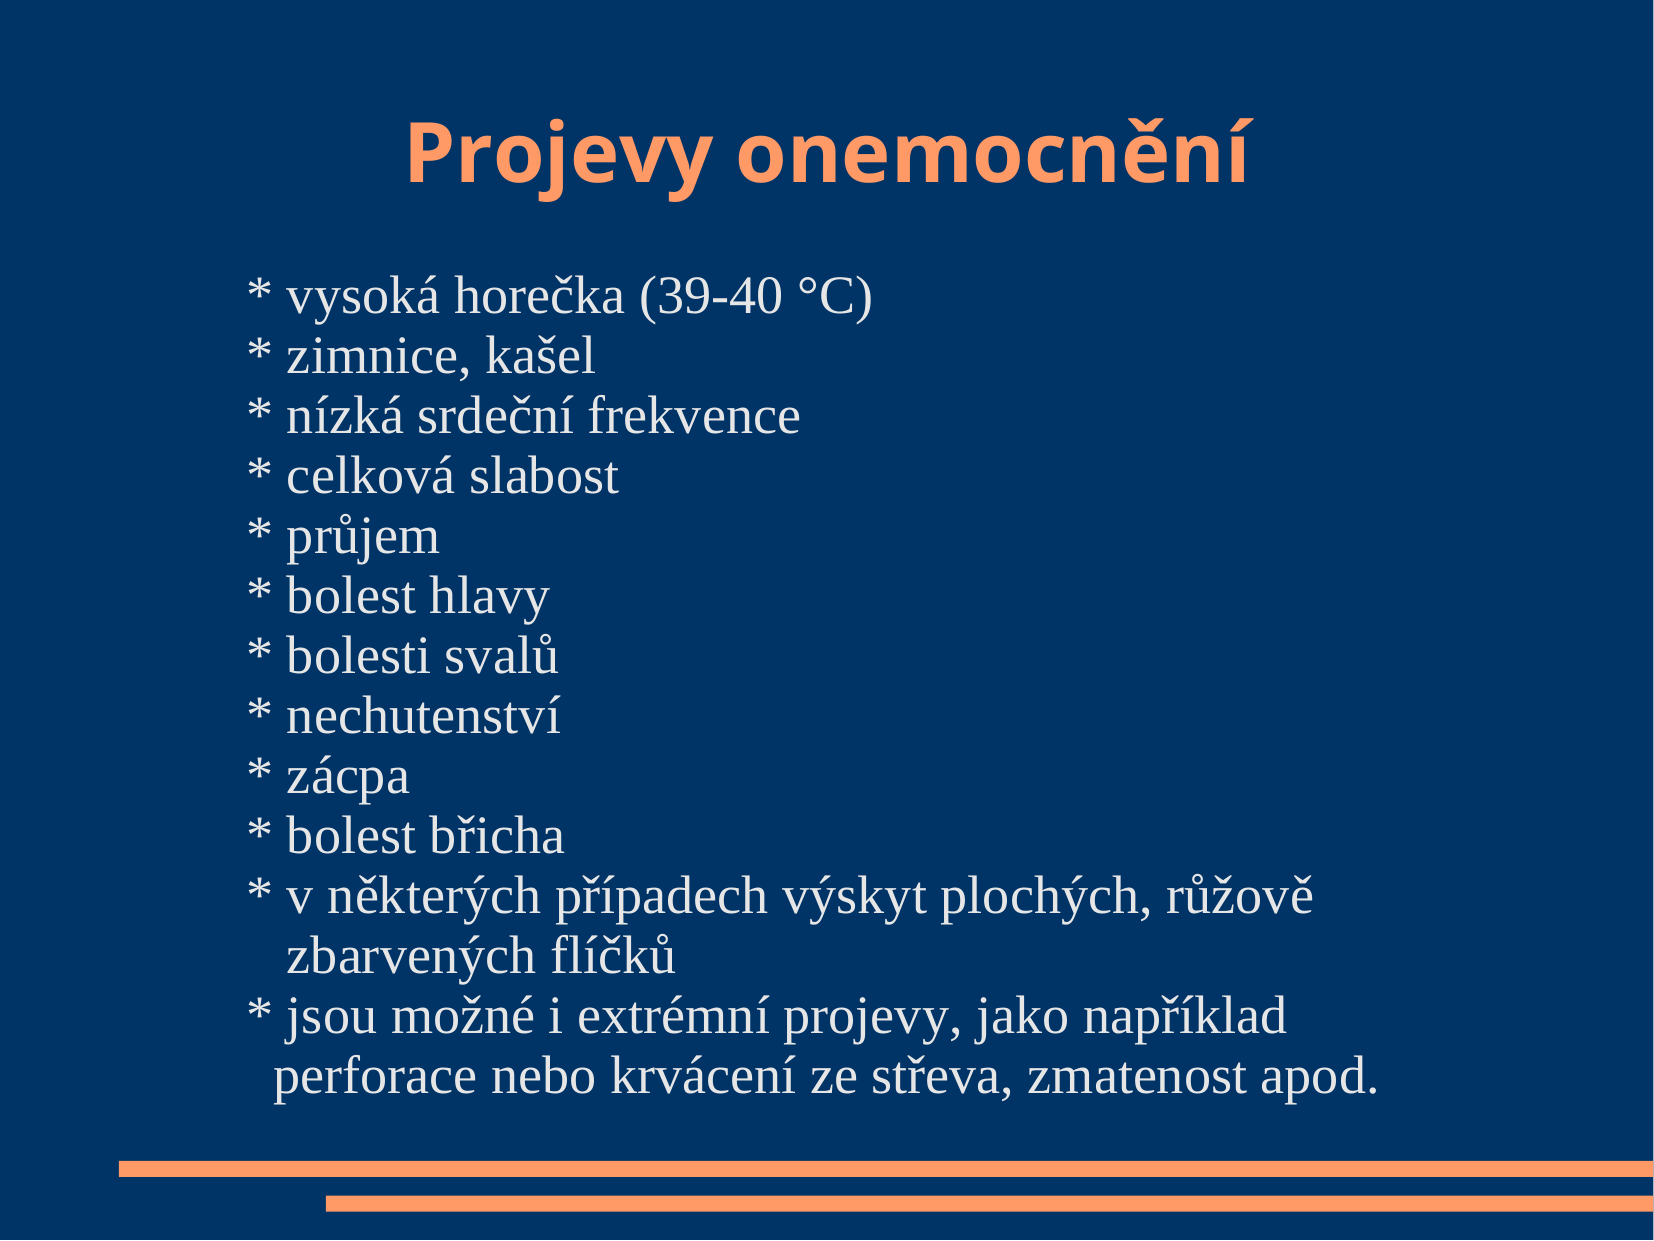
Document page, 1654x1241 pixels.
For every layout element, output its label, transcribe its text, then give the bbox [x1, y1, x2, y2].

list * vysoká horečka (39-40 °C) * zimnice, kašel * nízká srdeční frekvence * celková slabost * průjem * bolest hlavy * bolesti svalů * nechutenství * zácpa * bolest břicha * v některých případech výskyt plochých, růžově zbarvených flíčků * jsou možné i extrémní projevy, jako například perforace nebo krvácení ze střeva, zmatenost apod. [121, 265, 1447, 1241]
title Projevy onemocnění [121, 53, 1534, 247]
